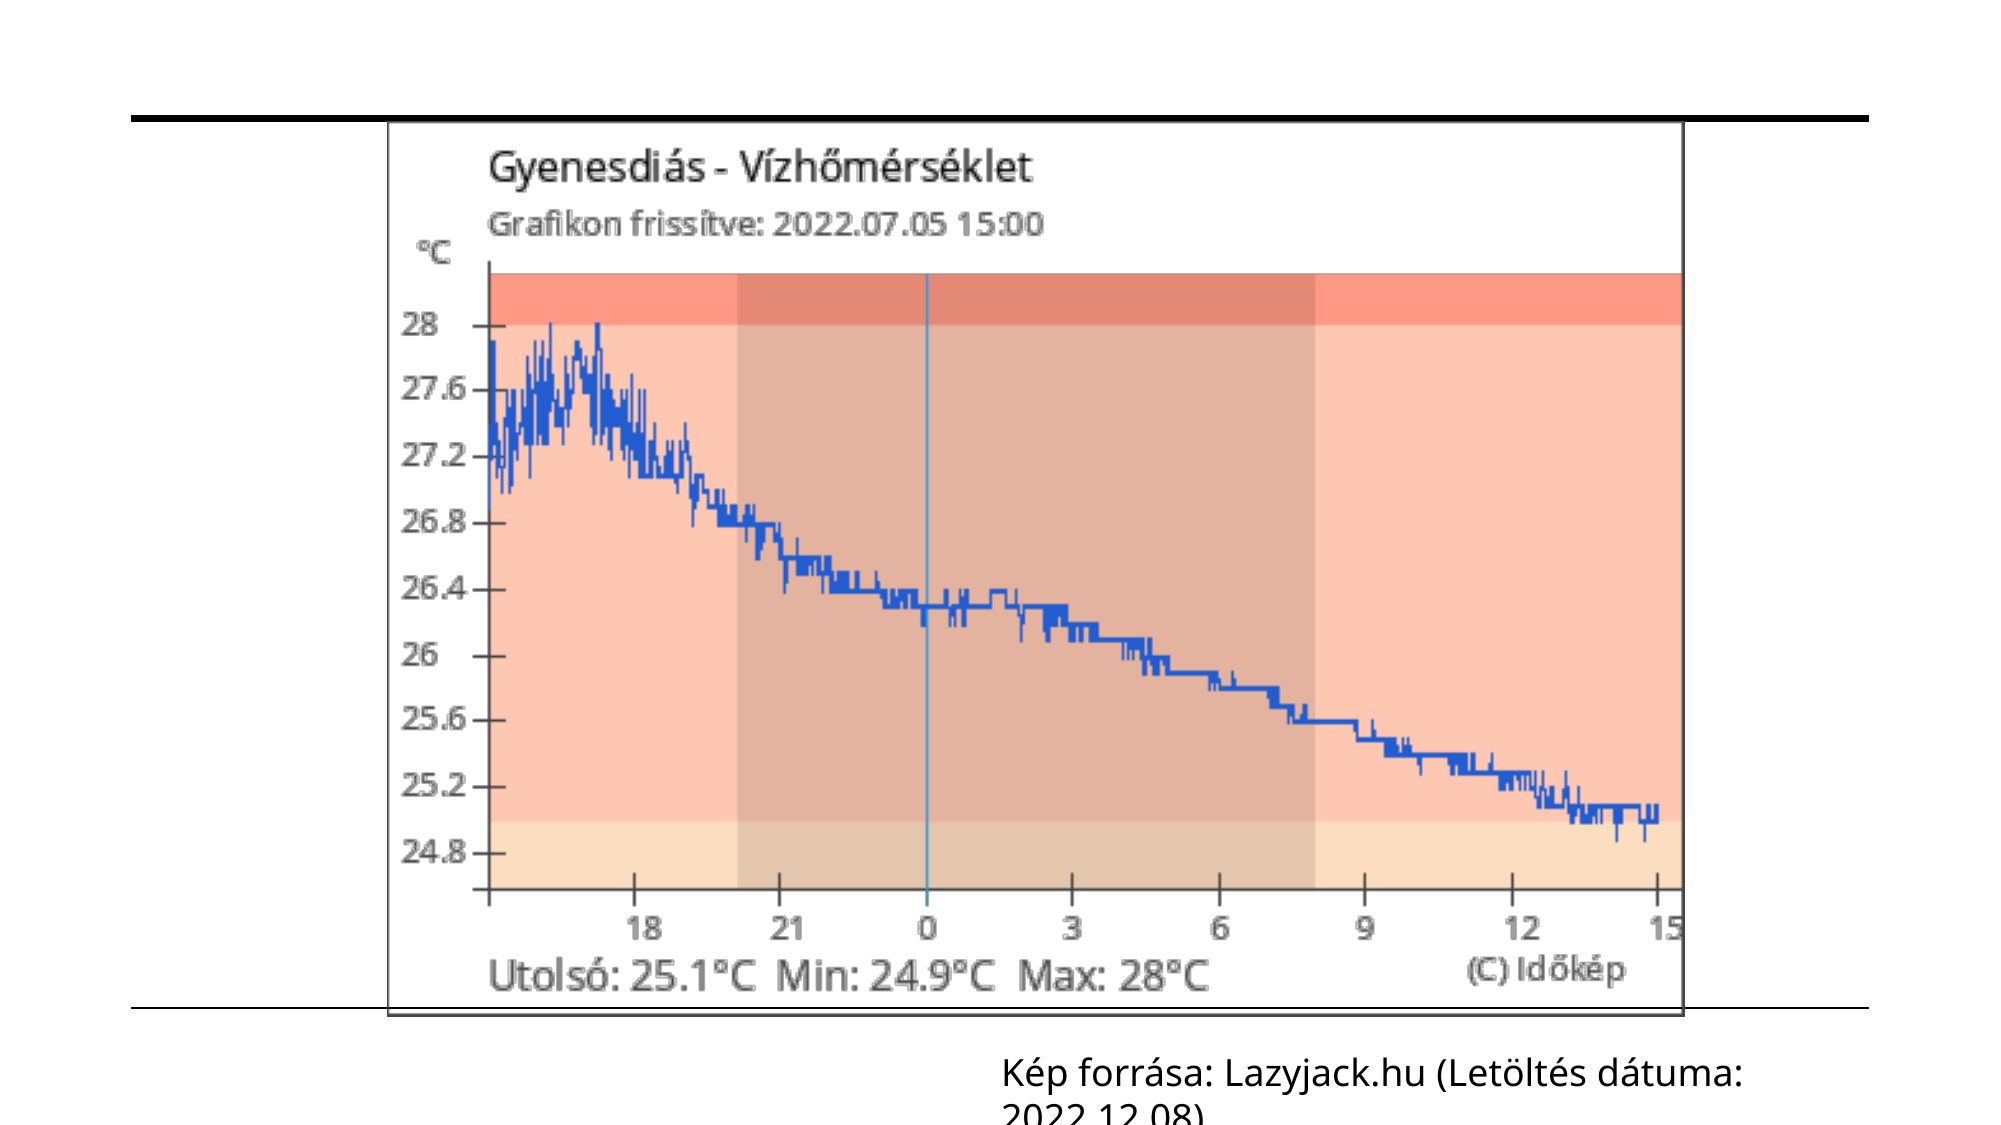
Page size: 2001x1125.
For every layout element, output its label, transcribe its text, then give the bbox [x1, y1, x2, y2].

text_box Kép forrása: Lazyjack.hu (Letöltés dátuma: 2022.12.08) [985, 1040, 1950, 1102]
picture [387, 121, 1685, 1017]
